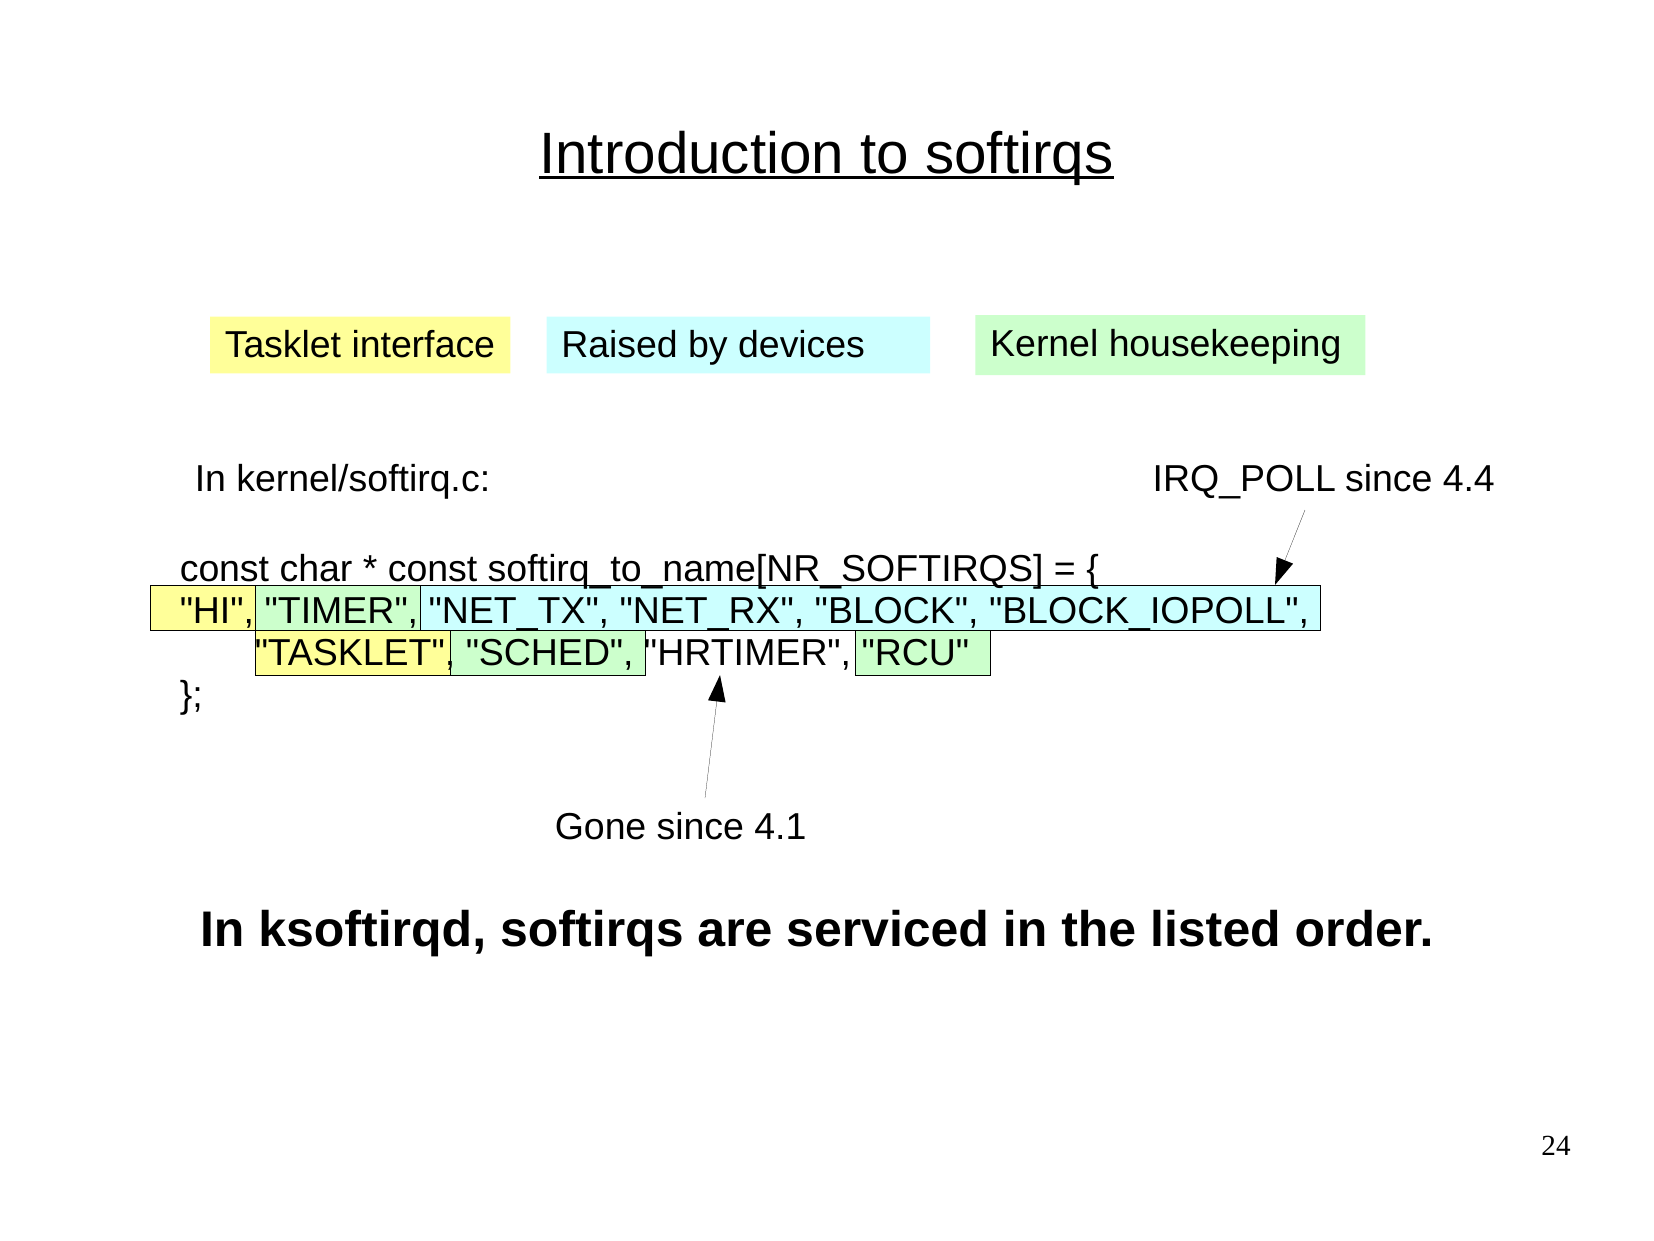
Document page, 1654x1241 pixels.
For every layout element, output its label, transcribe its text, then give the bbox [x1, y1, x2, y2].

text_box Gone since 4.1 [540, 798, 856, 856]
text_box const char * const softirq_to_name[NR_SOFTIRQS] = { "HI", "TIMER", "NET_TX", "NET_RX", "BLOCK", "BLOCK_IOPOLL", "TASKLET", "SCHED", "HRTIMER", "RCU" }; [165, 540, 1401, 723]
text_box Kernel housekeeping [975, 315, 1366, 376]
text_box In ksoftirqd, softirqs are serviced in the listed order. [60, 893, 1576, 965]
text_box [150, 585, 165, 631]
text_box Raised by devices [546, 316, 931, 374]
text_box Tasklet interface [210, 316, 511, 374]
text_box In kernel/softirq.c: [180, 450, 811, 507]
title Introduction to softirqs [82, 49, 1571, 257]
text_box IRQ_POLL since 4.4 [1137, 450, 1516, 511]
